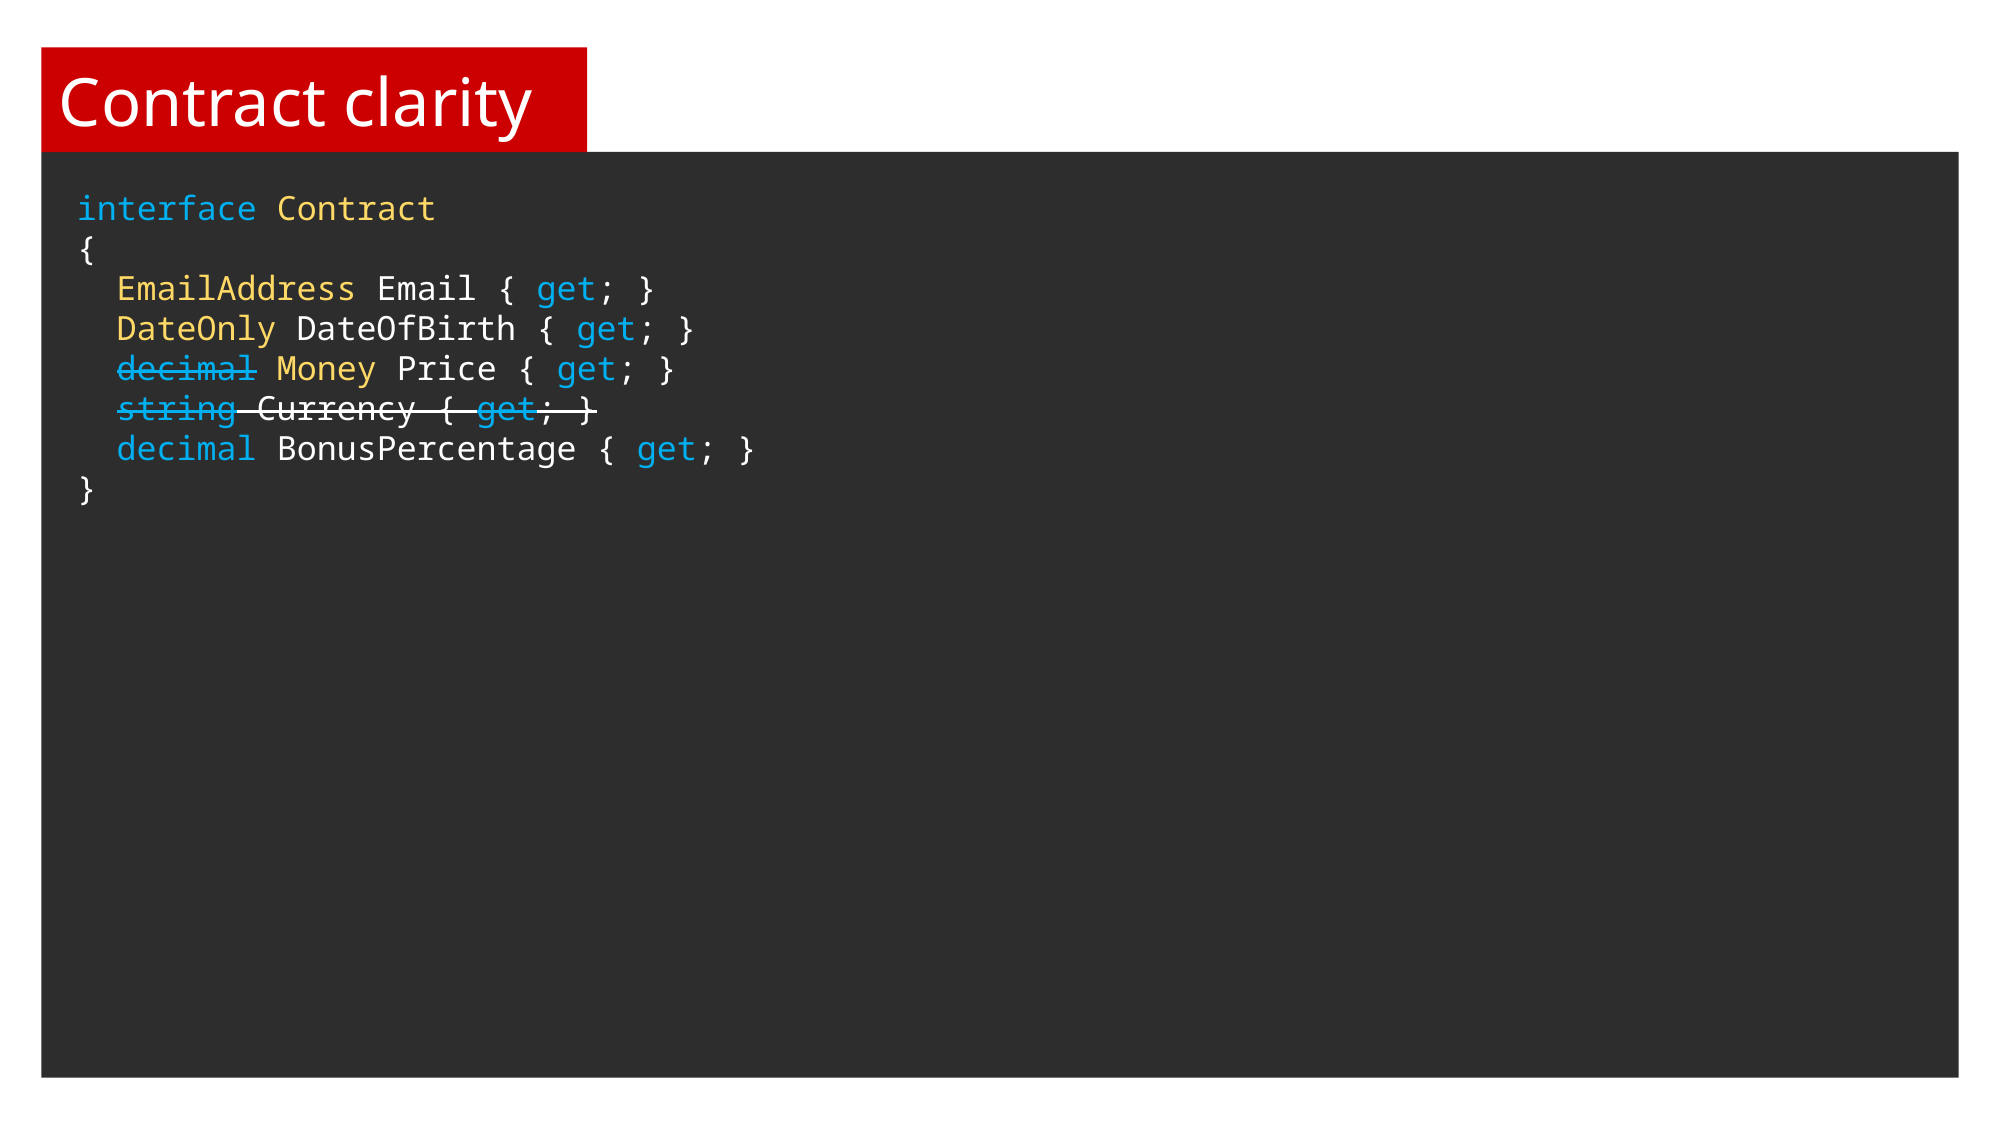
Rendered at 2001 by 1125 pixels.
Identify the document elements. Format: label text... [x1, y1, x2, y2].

text_box [41, 152, 1959, 1078]
text_box interface Contract { EmailAddress Email { get; } DateOnly DateOfBirth { get; } decimal Money Price { get; } string Currency { get; } decimal BonusPercentage { get; } } [41, 152, 1582, 598]
text_box Contract clarity [41, 47, 588, 153]
